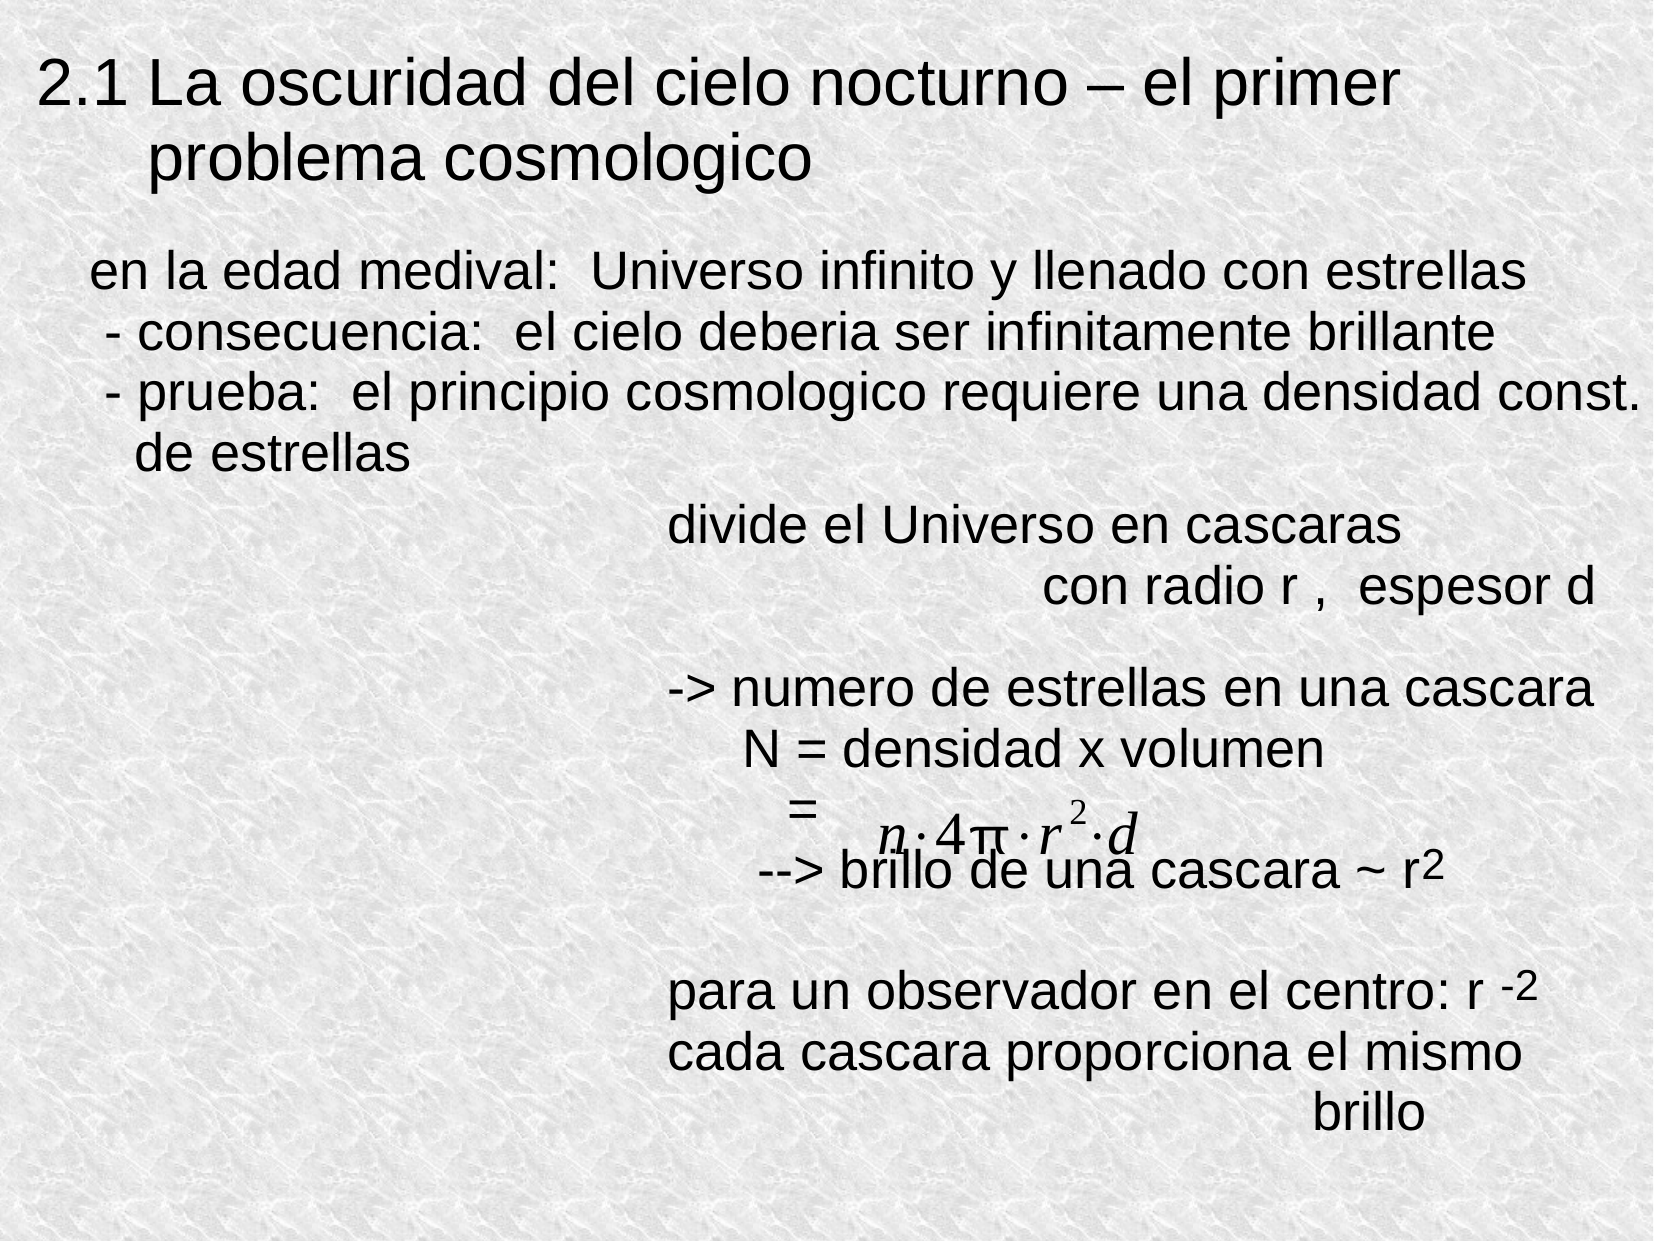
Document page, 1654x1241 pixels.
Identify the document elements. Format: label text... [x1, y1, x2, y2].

text_box 2.1 La oscuridad del cielo nocturno – el primer problema cosmologico [22, 37, 1418, 219]
text_box en la edad medival: Universo infinito y llenado con estrellas - consecuencia: el cielo deberia ser infinitamente brillante - prueba: el principio cosmologico requiere una densidad const. de estrellas [75, 233, 1653, 585]
picture [0, 0, 1654, 1241]
chart [862, 793, 1154, 870]
text_box divide el Universo en cascaras con radio r , espesor d -> numero de estrellas en una cascara N = densidad x volumen = --> brillo de una cascara ~ r2 para un observador en el centro: r -2 cada cascara proporciona el mismo brillo [652, 487, 1613, 1241]
